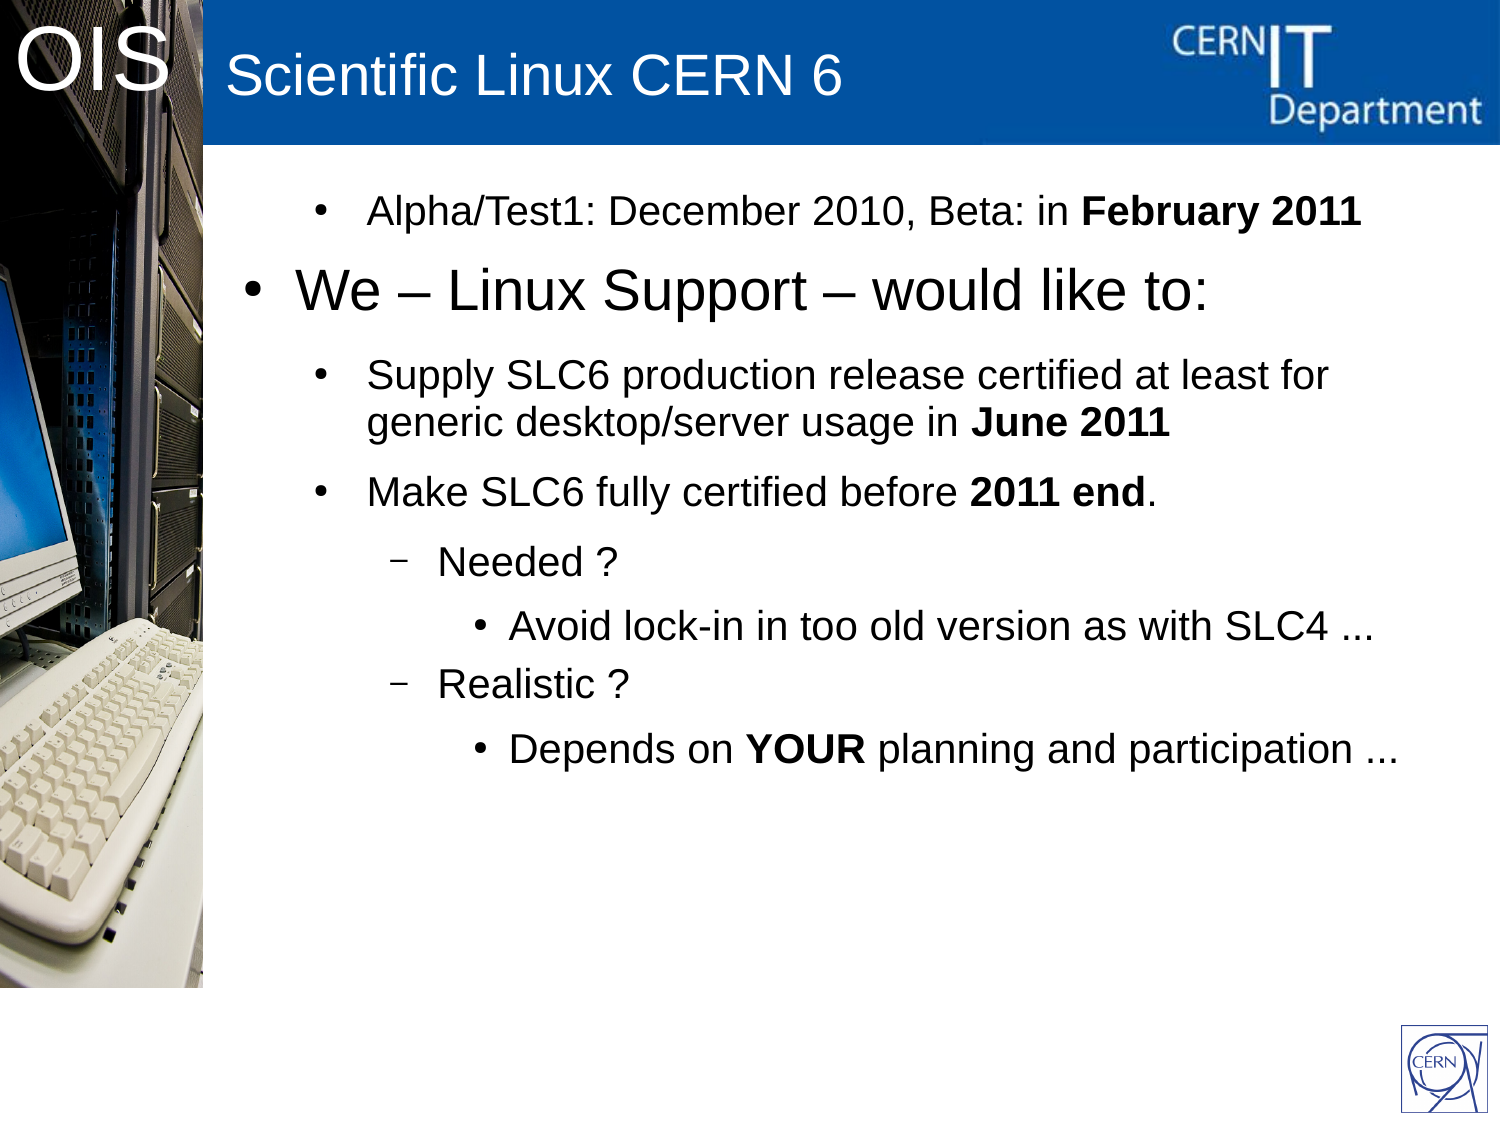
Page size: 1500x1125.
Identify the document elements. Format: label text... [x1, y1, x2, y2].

picture [0, 0, 1500, 988]
picture [1401, 1025, 1488, 1113]
list Alpha/Test1: December 2010, Beta: in February 2011 We – Linux Support – would like to: Supply SLC6 production release certified at least for generic desktop/server usage in June 2011 Make SLC6 fully certified before 2011 end. Needed ? Avoid lock-in in too old version as with SLC4 ... Realistic ? Depends on YOUR planning and participation ... [225, 187, 1463, 998]
title Scientific Linux CERN 6 [225, 7, 1238, 143]
